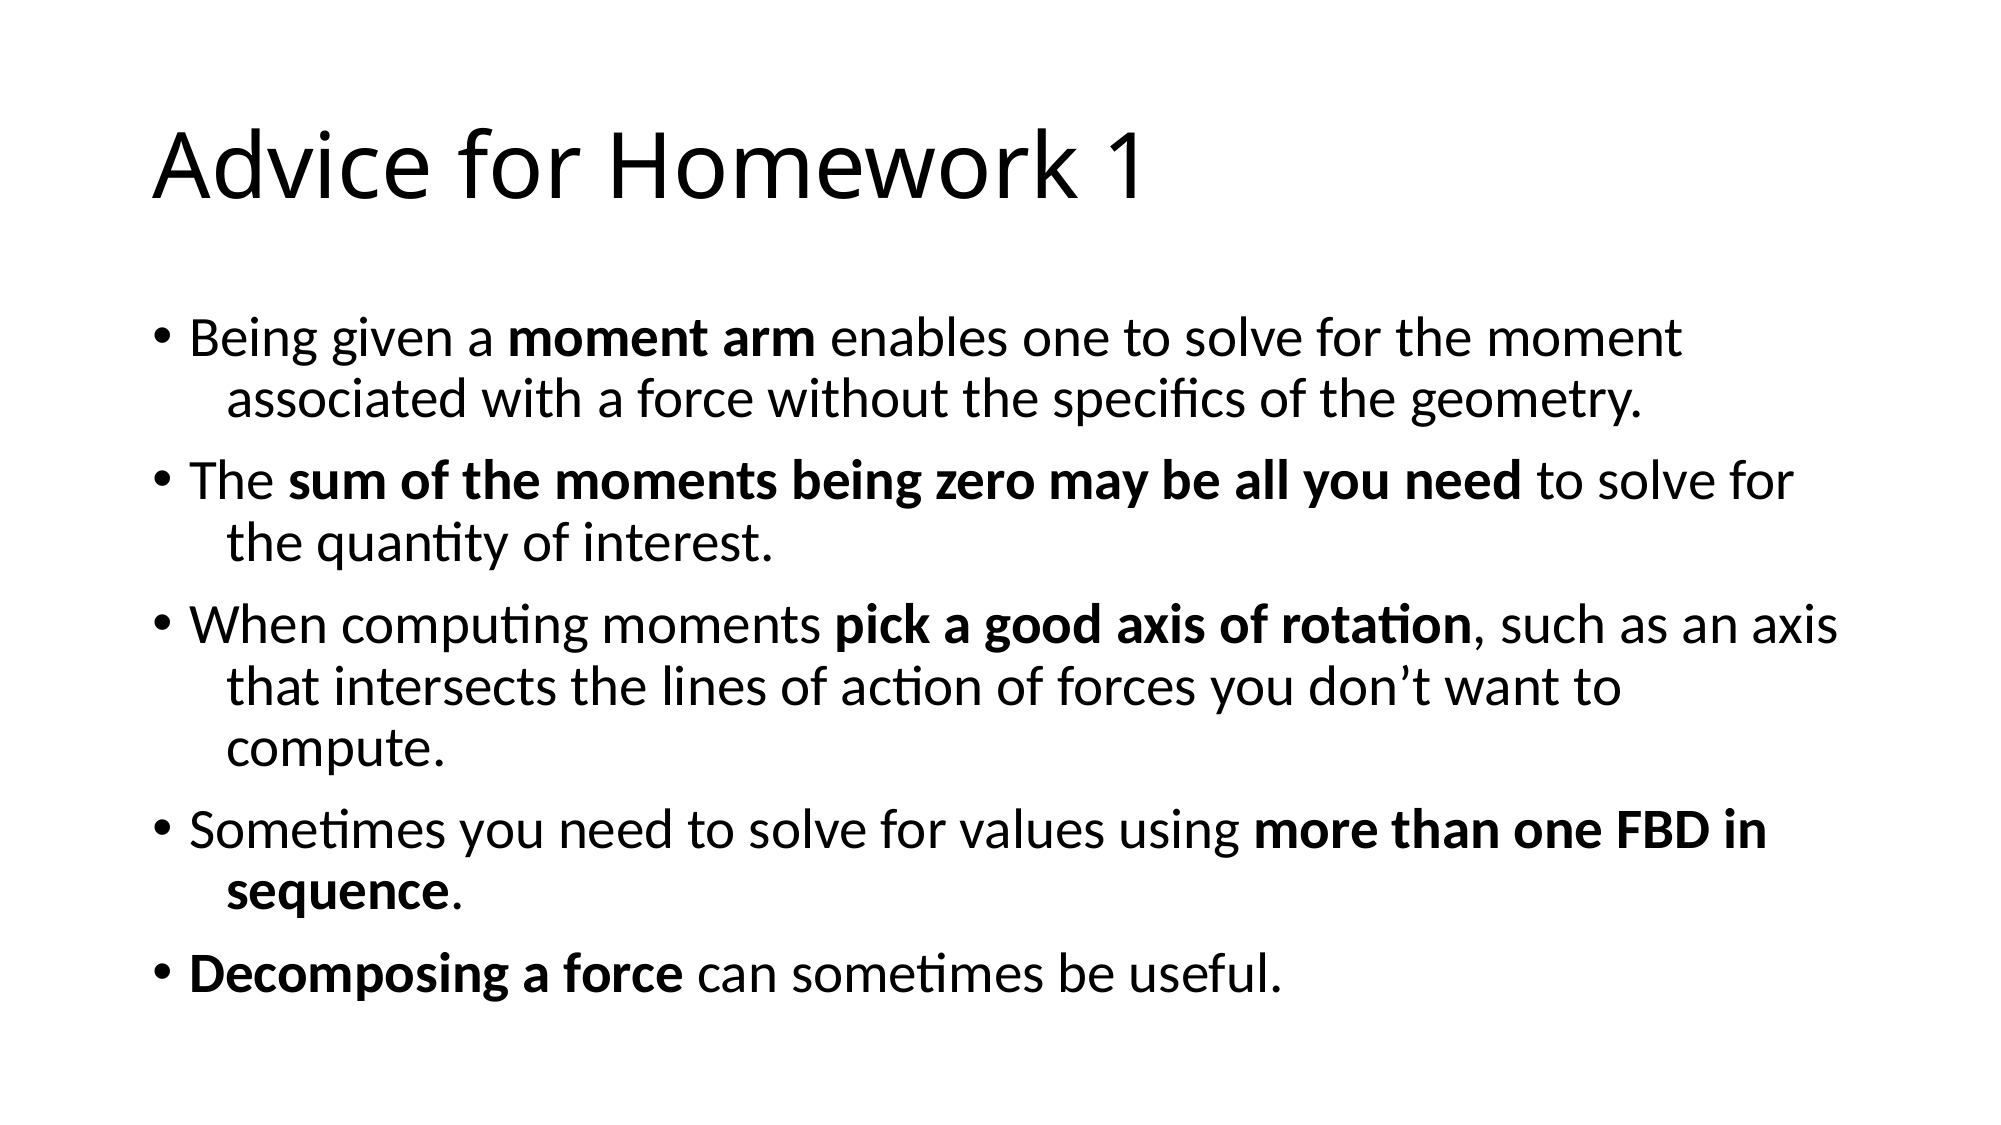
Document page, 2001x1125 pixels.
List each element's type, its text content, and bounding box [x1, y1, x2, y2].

list Being given a moment arm enables one to solve for the moment associated with a force without the specifics of the geometry. The sum of the moments being zero may be all you need to solve for the quantity of interest. When computing moments pick a good axis of rotation, such as an axis that intersects the lines of action of forces you don’t want to compute. Sometimes you need to solve for values using more than one FBD in sequence. Decomposing a force can sometimes be useful. [137, 299, 1863, 1014]
title Advice for Homework 1 [137, 59, 1863, 278]
